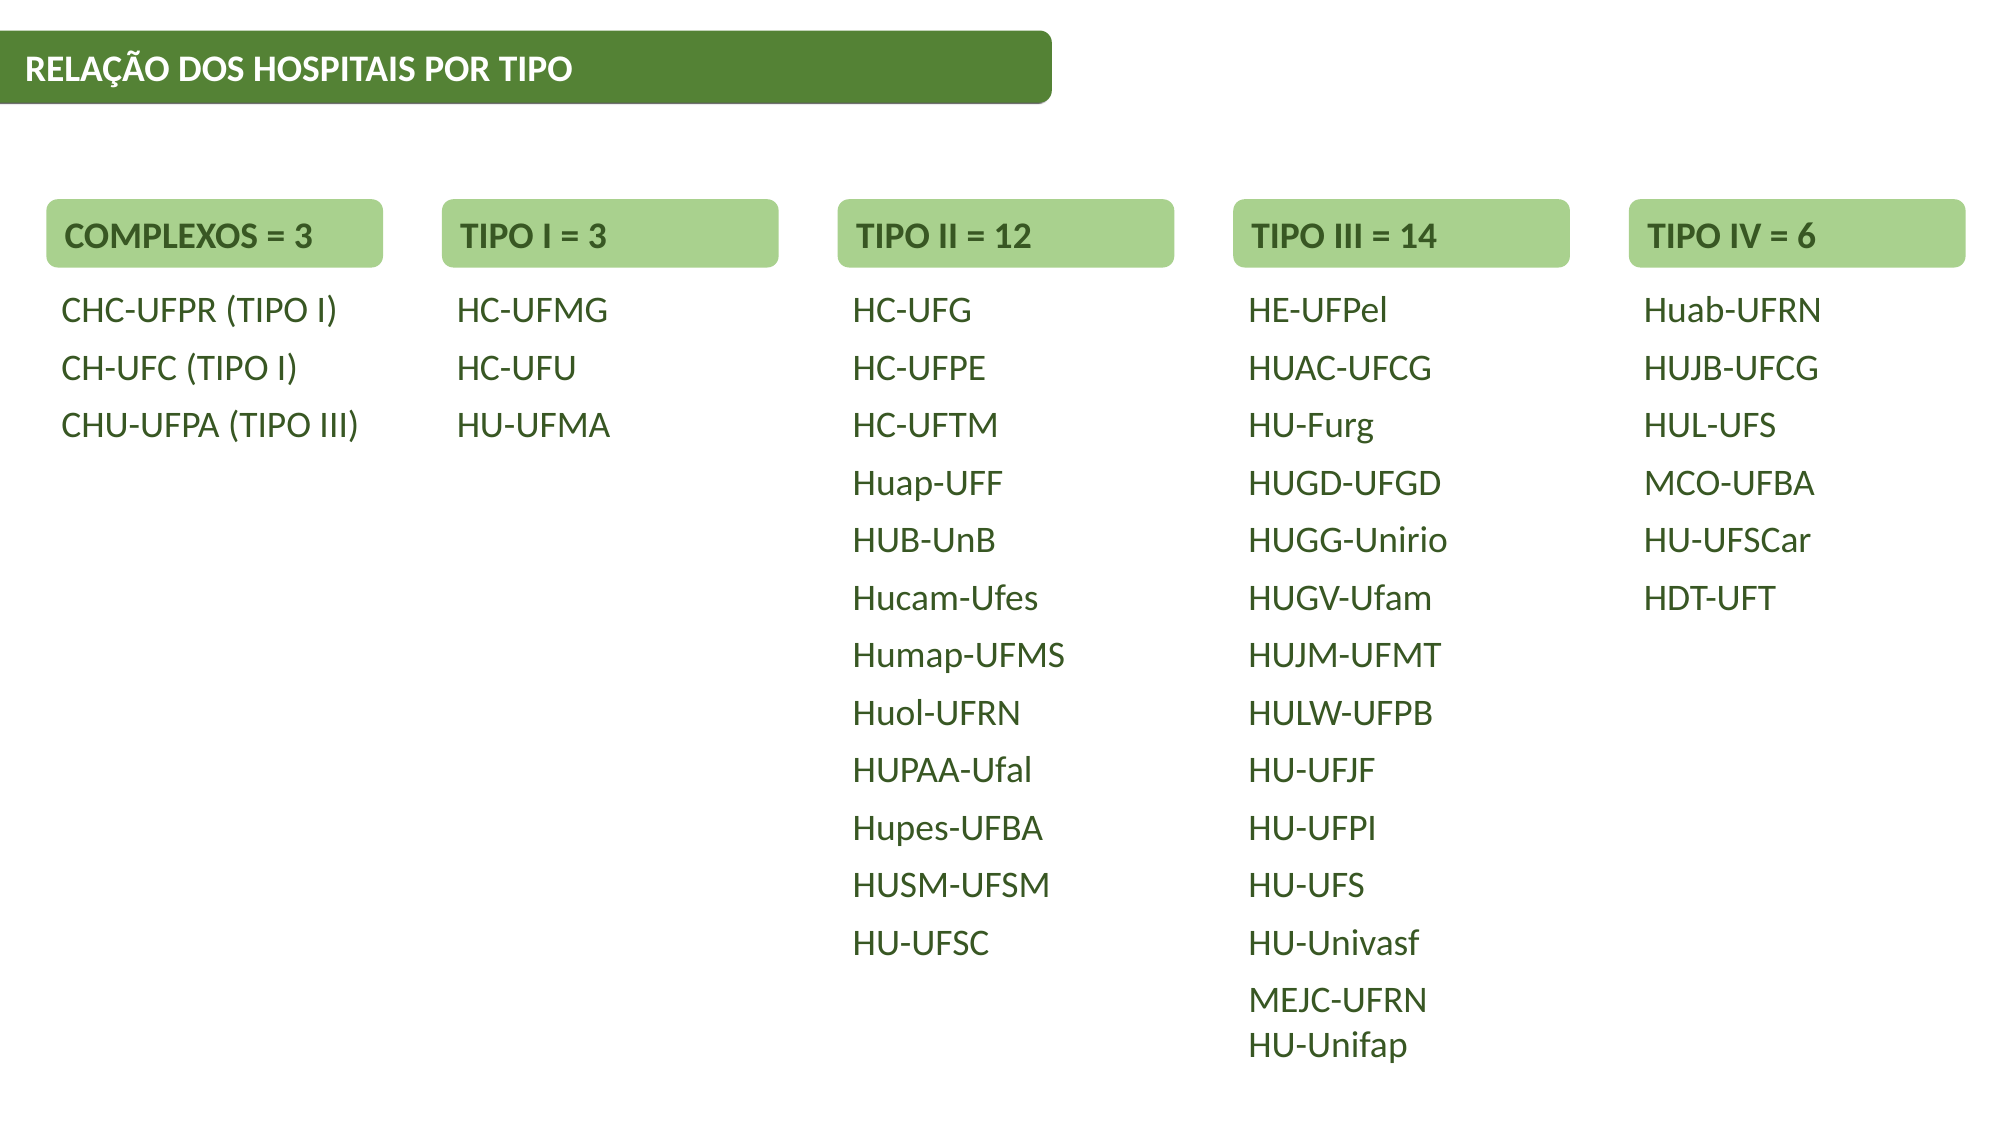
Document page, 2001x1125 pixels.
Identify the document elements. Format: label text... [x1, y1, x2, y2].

text_box HC-UFMG HC-UFU HU-UFMA [442, 278, 785, 453]
text_box TIPO IV = 6 [1628, 199, 1966, 268]
text_box TIPO I = 3 [441, 199, 779, 268]
text_box TIPO III = 14 [1233, 199, 1570, 268]
text_box HE-UFPel HUAC-UFCG HU-Furg HUGD-UFGD HUGG-Unirio HUGV-Ufam HUJM-UFMT HULW-UFPB HU-UFJF HU-UFPI HU-UFS HU-Univasf MEJC-UFRN HU-Unifap [1233, 278, 1576, 1073]
text_box RELAÇÃO DOS HOSPITAIS POR TIPO [0, 30, 1052, 103]
text_box COMPLEXOS = 3 [46, 199, 384, 268]
text_box Huab-UFRN HUJB-UFCG HUL-UFS MCO-UFBA HU-UFSCar HDT-UFT [1629, 278, 1971, 740]
text_box HC-UFG HC-UFPE HC-UFTM Huap-UFF HUB-UnB Hucam-Ufes Humap-UFMS Huol-UFRN HUPAA-Ufal Hupes-UFBA HUSM-UFSM HU-UFSC [838, 278, 1180, 971]
text_box TIPO II = 12 [837, 199, 1175, 268]
text_box CHC-UFPR (TIPO I) CH-UFC (TIPO I) CHU-UFPA (TIPO III) [46, 278, 389, 453]
